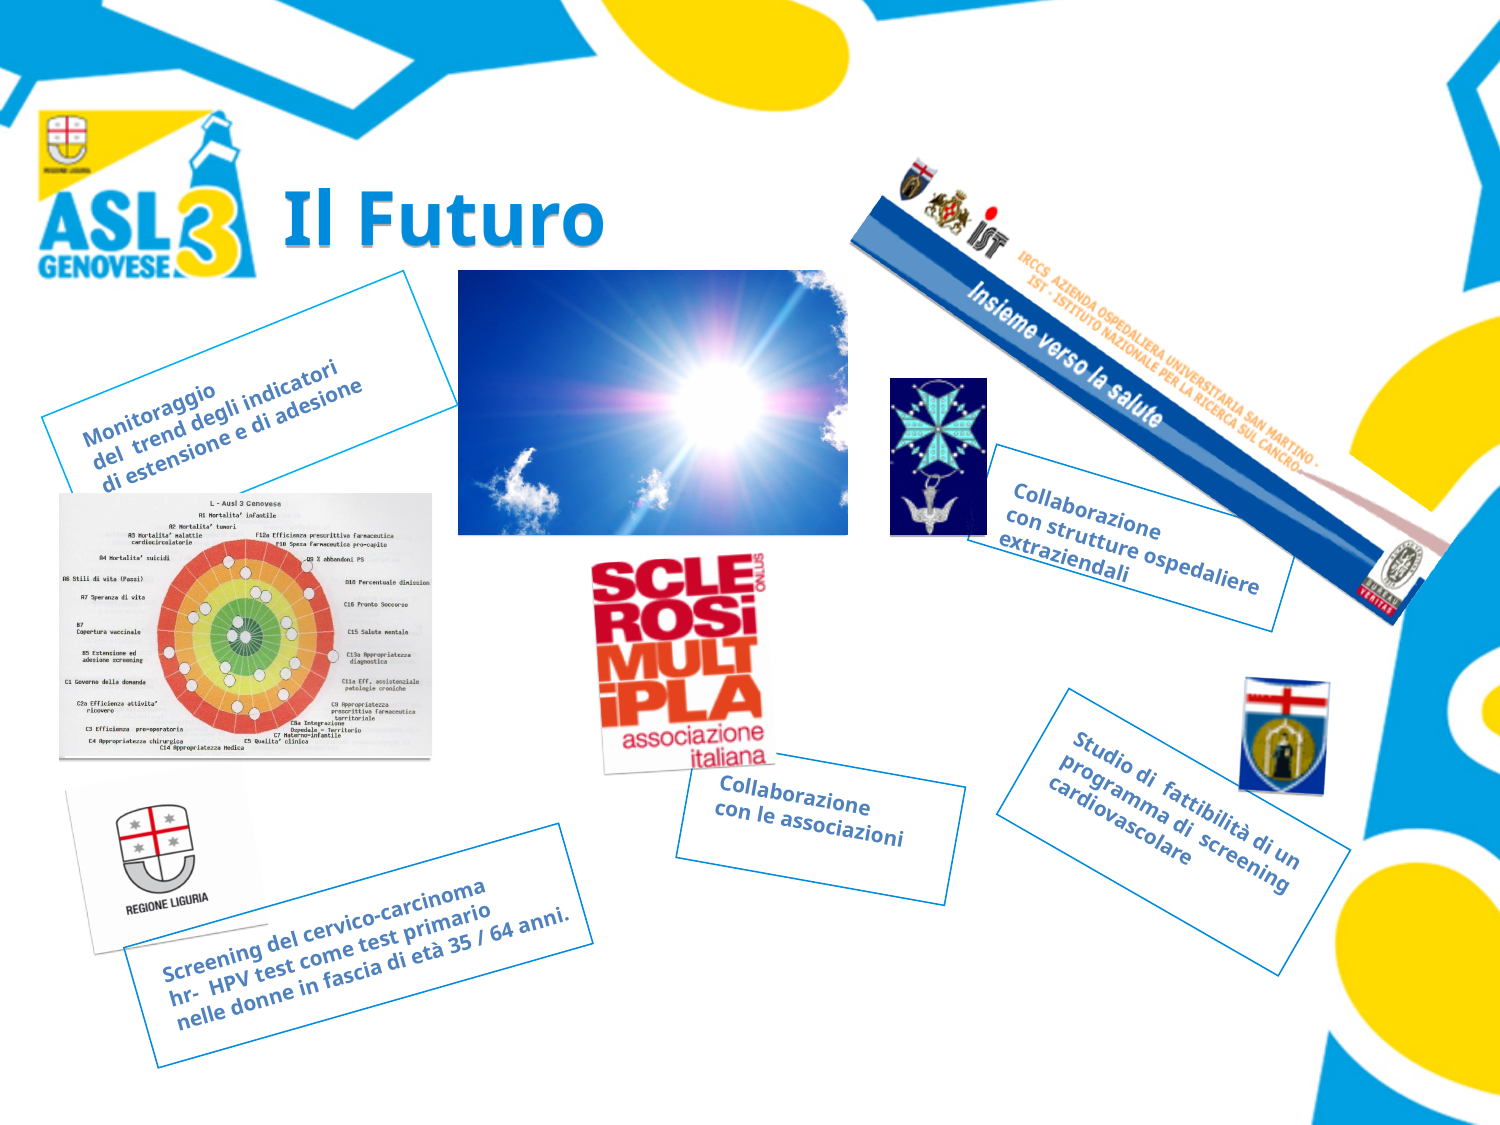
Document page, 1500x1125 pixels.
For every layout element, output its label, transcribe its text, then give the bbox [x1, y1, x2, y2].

picture [458, 270, 848, 535]
picture [849, 146, 1459, 626]
text_box Studio di fattibilità di un programma di screening cardiovascolare [996, 688, 1351, 976]
picture [59, 493, 433, 760]
text_box Collaborazione con le associazioni [676, 753, 966, 906]
text_box Screening del cervico-carcinoma hr- HPV test come test primario nelle donne in fascia di età 35 / 64 anni. [123, 823, 593, 1068]
title Il Futuro [268, 157, 908, 274]
picture [65, 762, 267, 954]
picture [890, 378, 987, 535]
picture [1238, 676, 1331, 795]
text_box Collaborazione con strutture ospedaliere extraziendali [967, 444, 1294, 632]
title Il Futuro [933, 157, 1331, 274]
text_box Monitoraggio del trend degli indicatori di estensione e di adesione [41, 270, 458, 493]
picture [591, 552, 777, 774]
